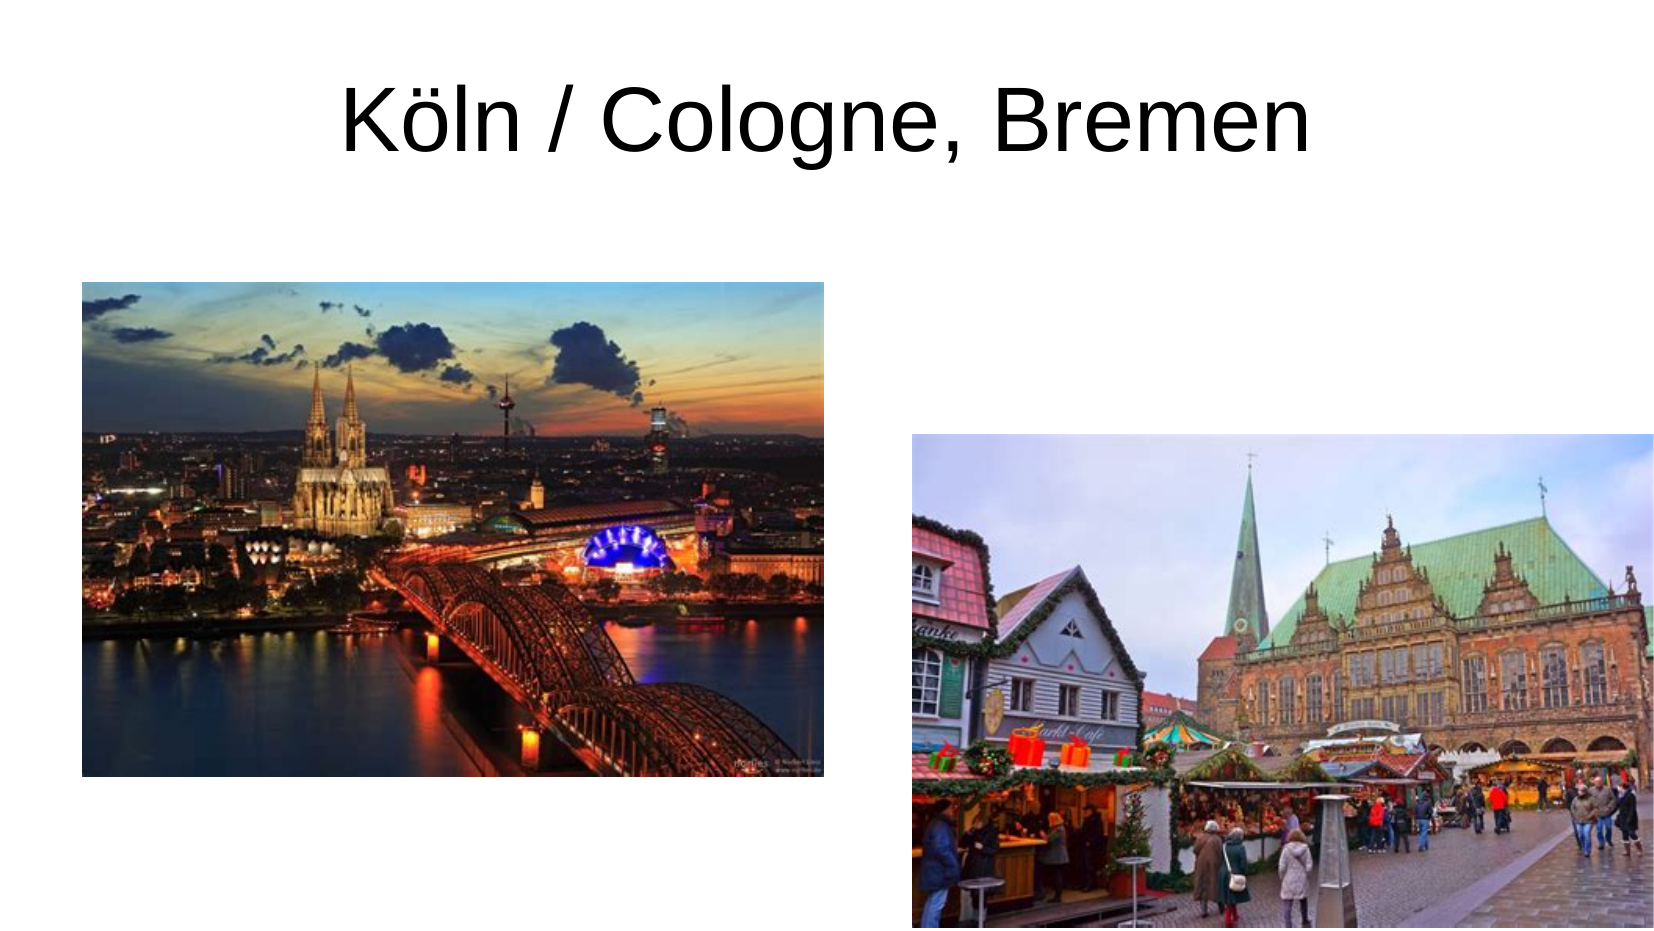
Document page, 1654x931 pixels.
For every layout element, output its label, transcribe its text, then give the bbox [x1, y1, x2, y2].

title Köln / Cologne, Bremen [82, 37, 1571, 193]
picture [82, 282, 824, 777]
picture [912, 434, 1654, 928]
